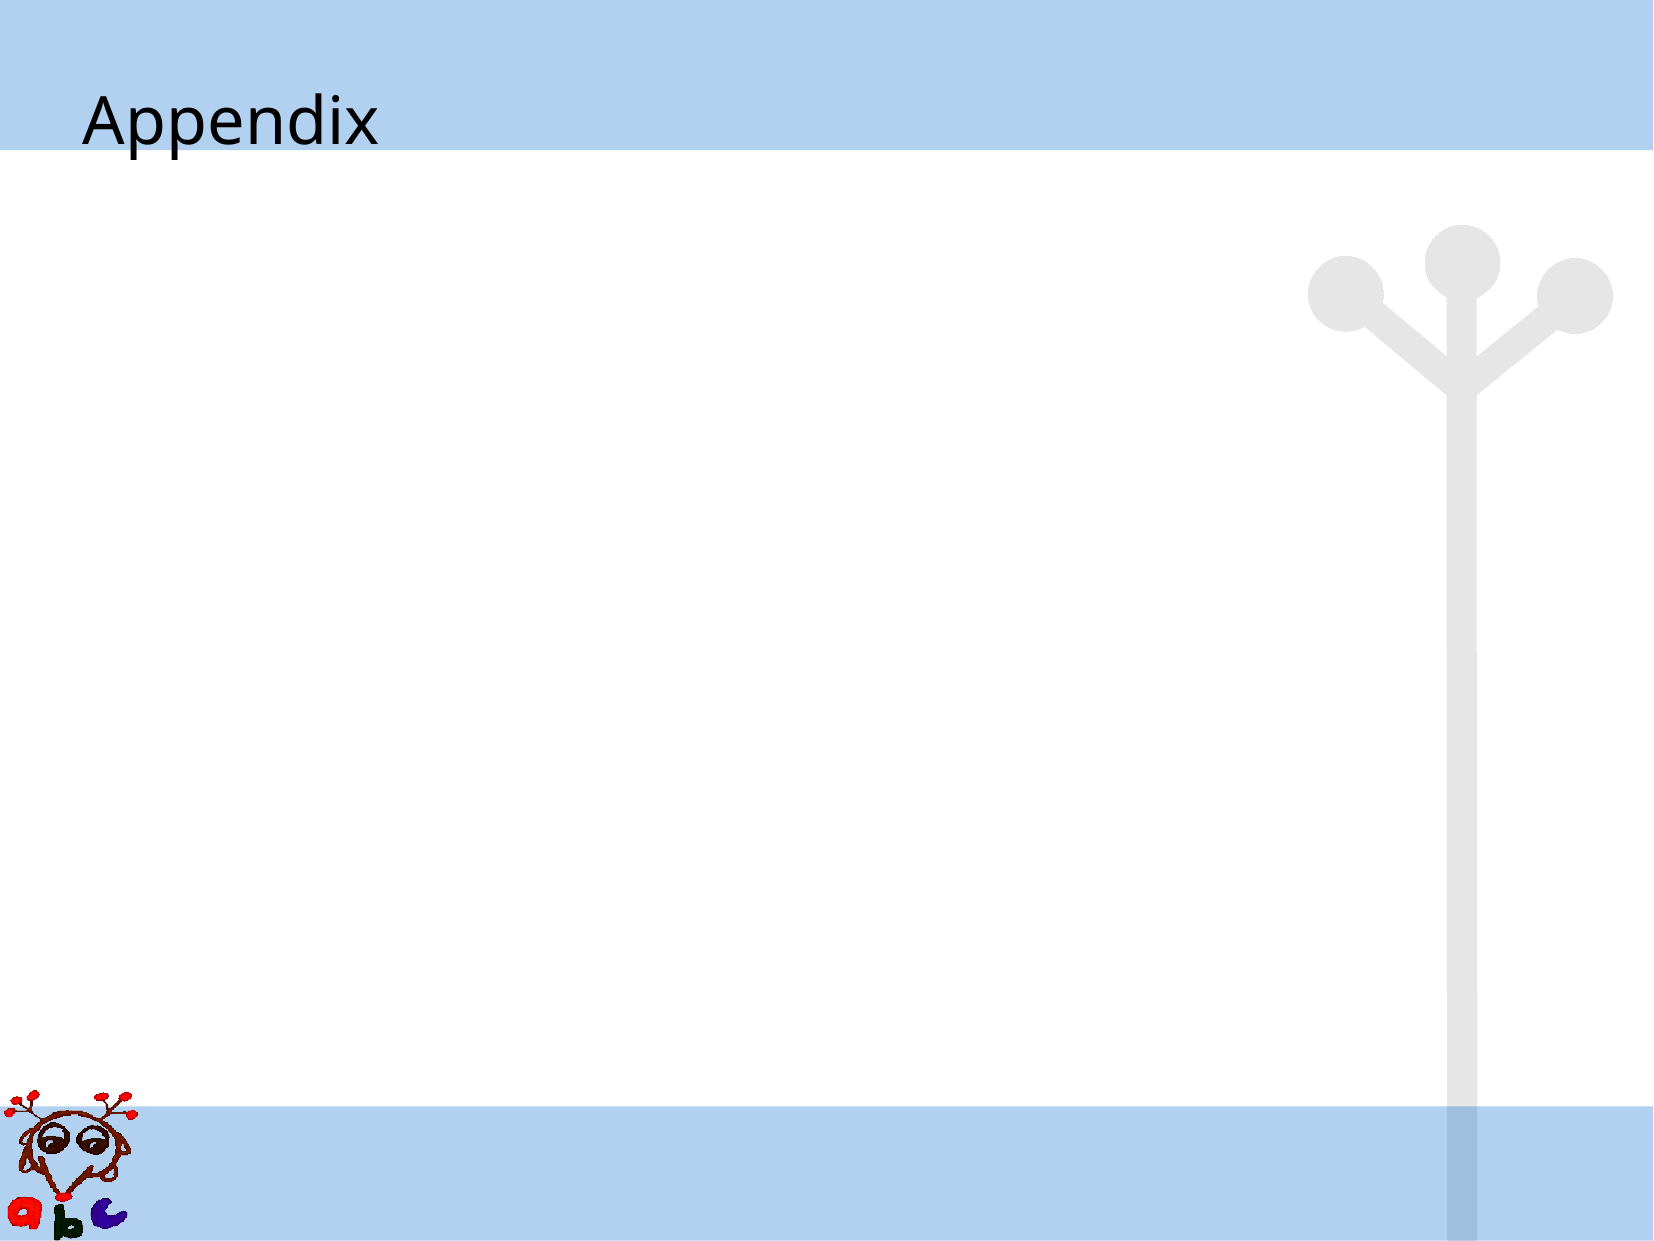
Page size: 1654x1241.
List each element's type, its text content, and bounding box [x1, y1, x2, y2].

title Appendix [82, 49, 1576, 188]
picture [0, 1088, 139, 1241]
